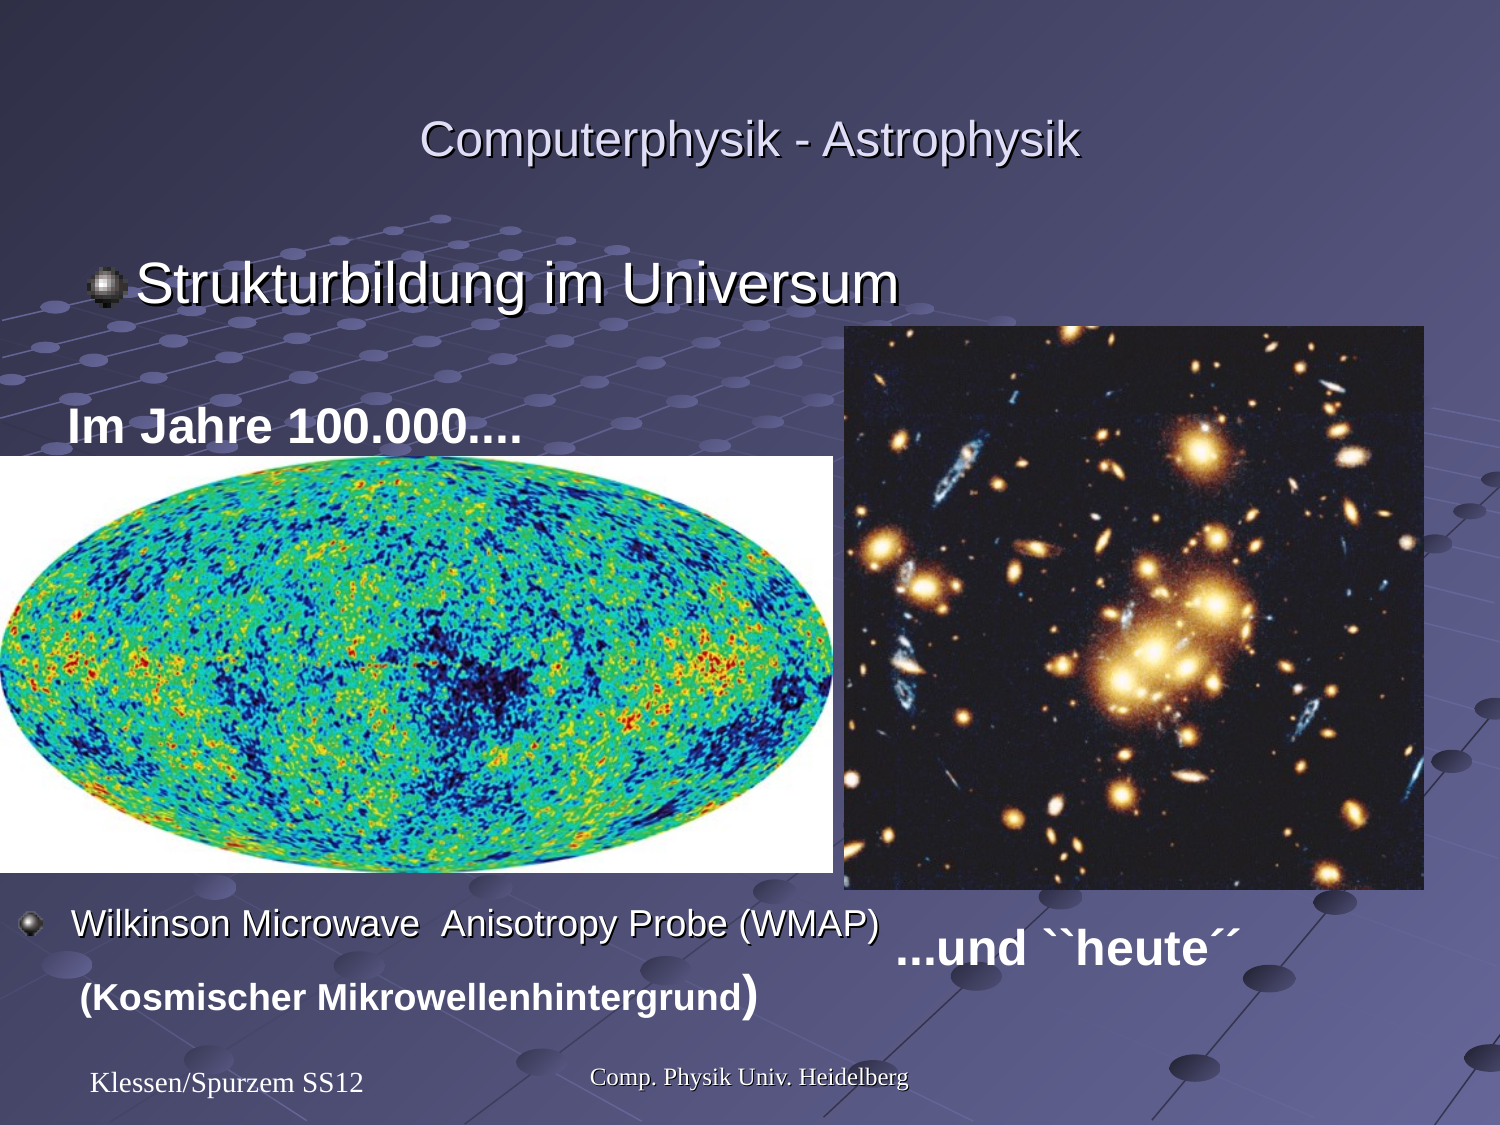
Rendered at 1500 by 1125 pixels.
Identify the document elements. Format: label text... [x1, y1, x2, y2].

text_box (Kosmischer Mikrowellenhintergrund)‏ [64, 953, 842, 1028]
list Strukturbildung im Universum [64, 243, 1459, 1011]
text_box Wilkinson Microwave Anisotropy Probe (WMAP)‏ [0, 891, 896, 953]
picture [844, 326, 1424, 890]
title Computerphysik - Astrophysik [75, 45, 1426, 233]
picture [0, 456, 833, 873]
text_box ...und ``heute´´ [852, 908, 1258, 984]
text_box Im Jahre 100.000.... [53, 385, 1304, 461]
picture [15, 908, 43, 936]
